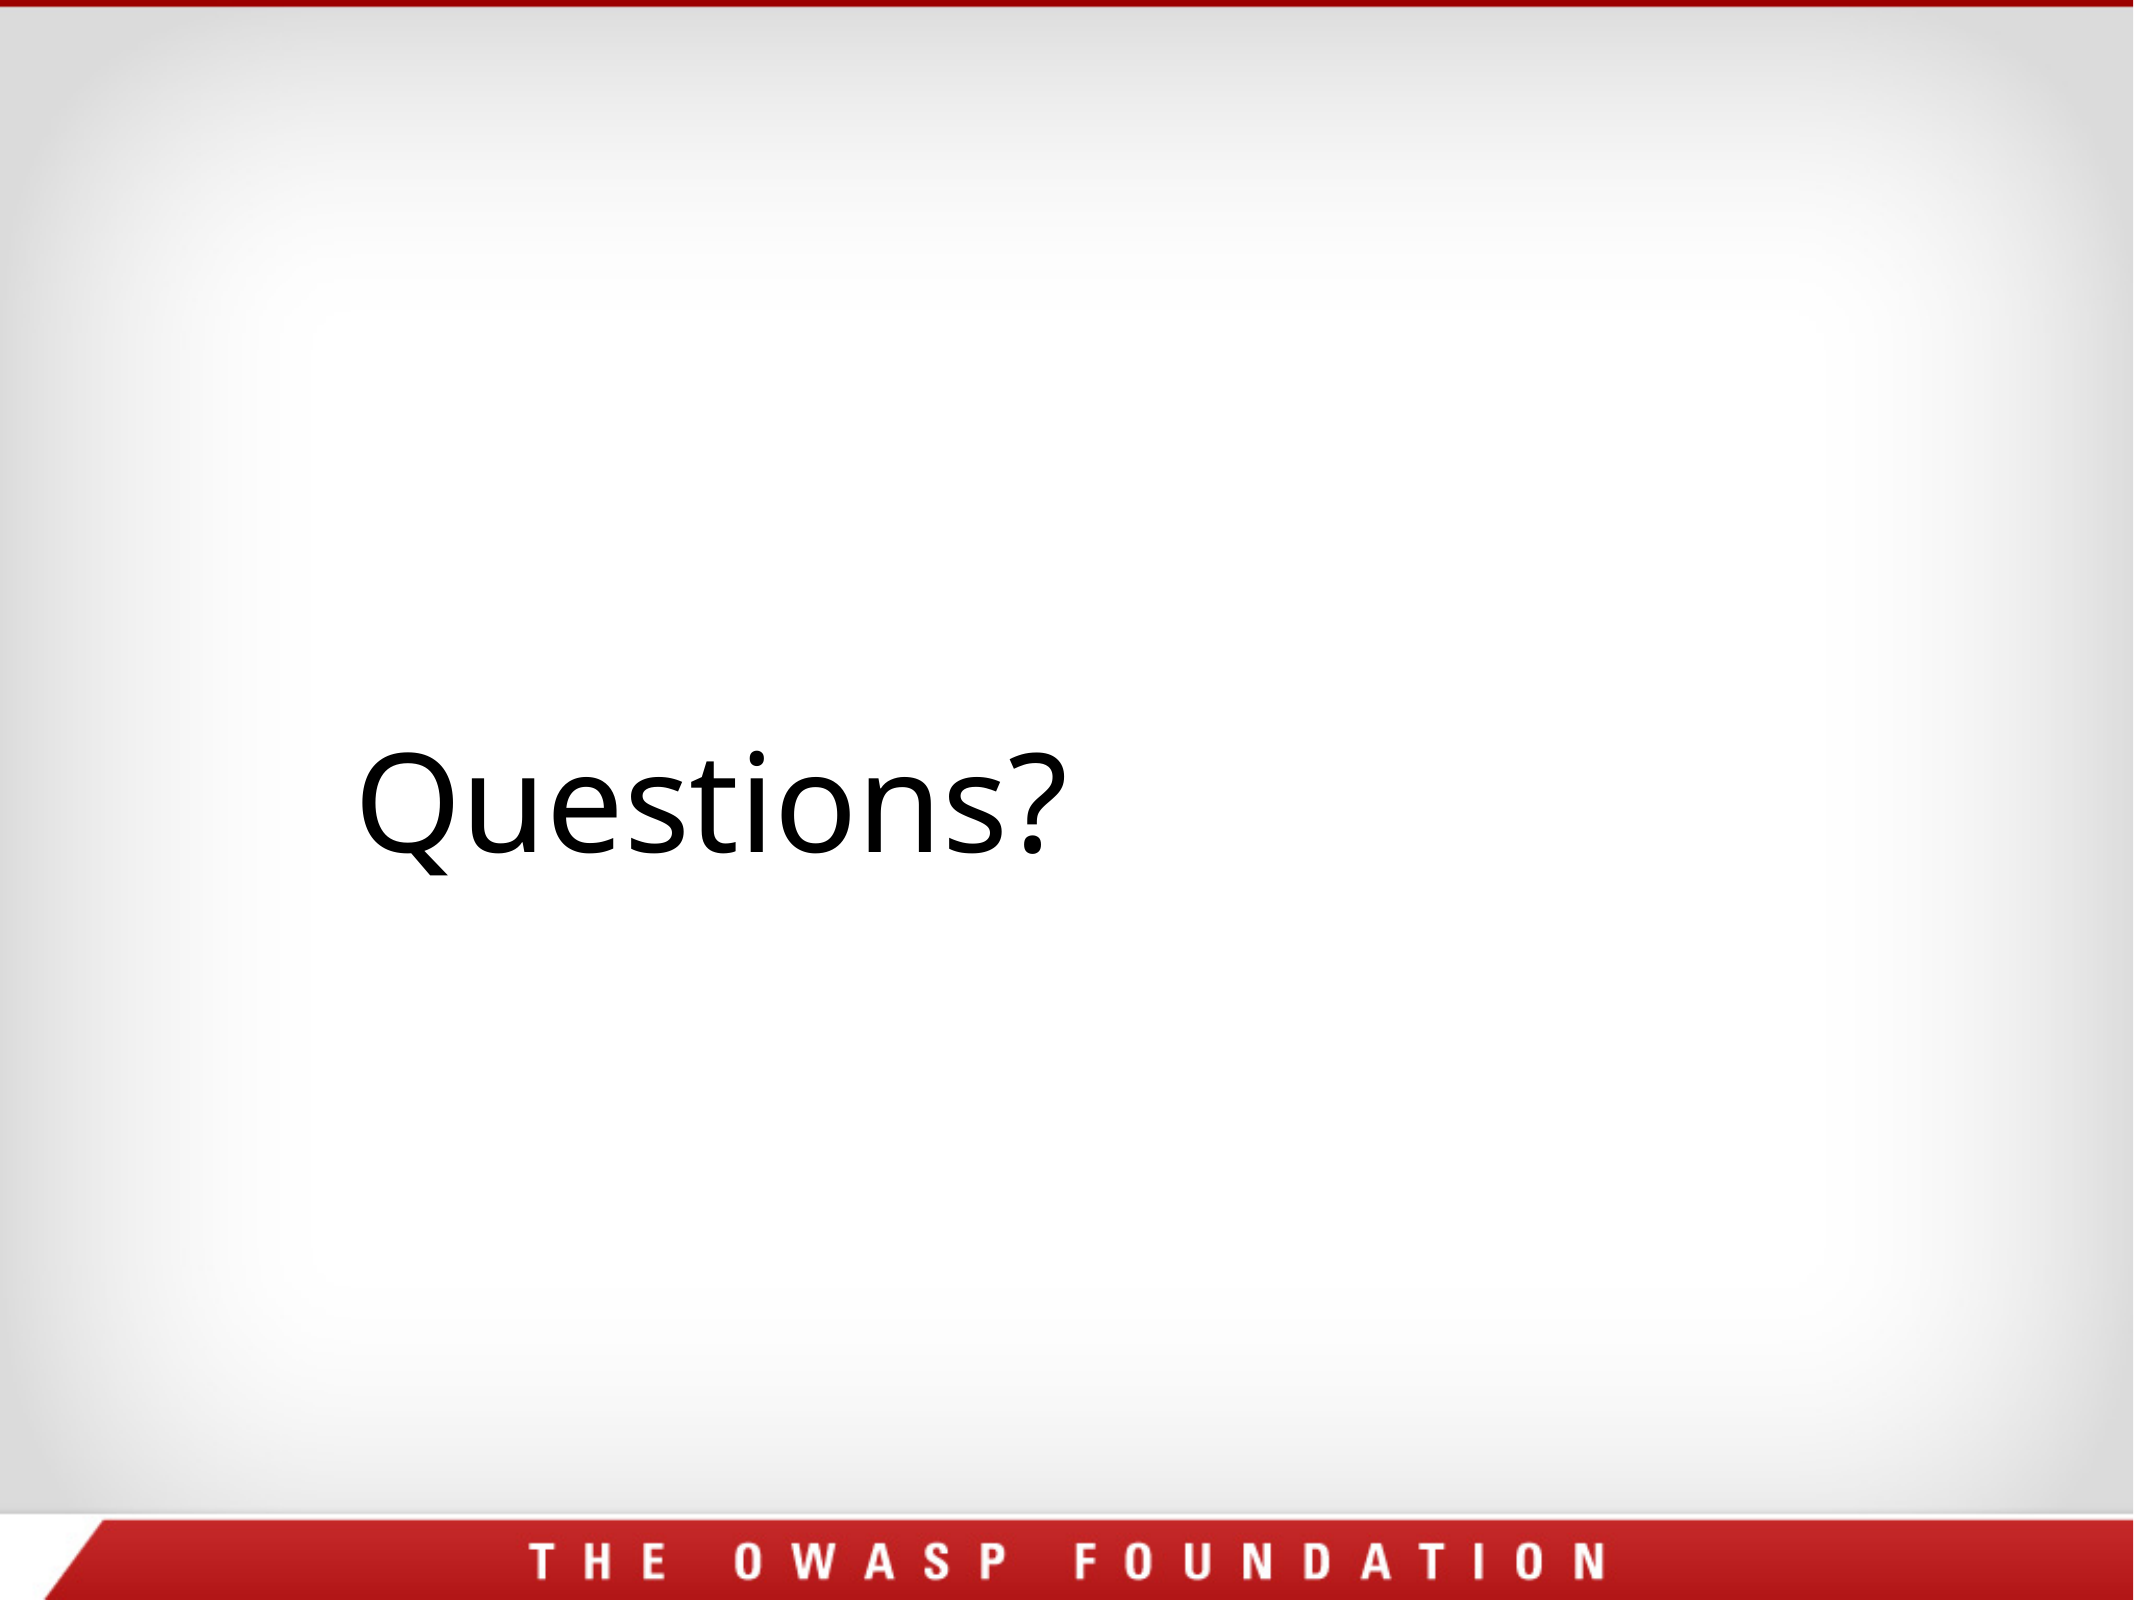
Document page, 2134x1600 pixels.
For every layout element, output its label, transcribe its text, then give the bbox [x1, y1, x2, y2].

picture [0, 0, 2134, 1600]
list Questions? [208, 454, 1925, 1510]
